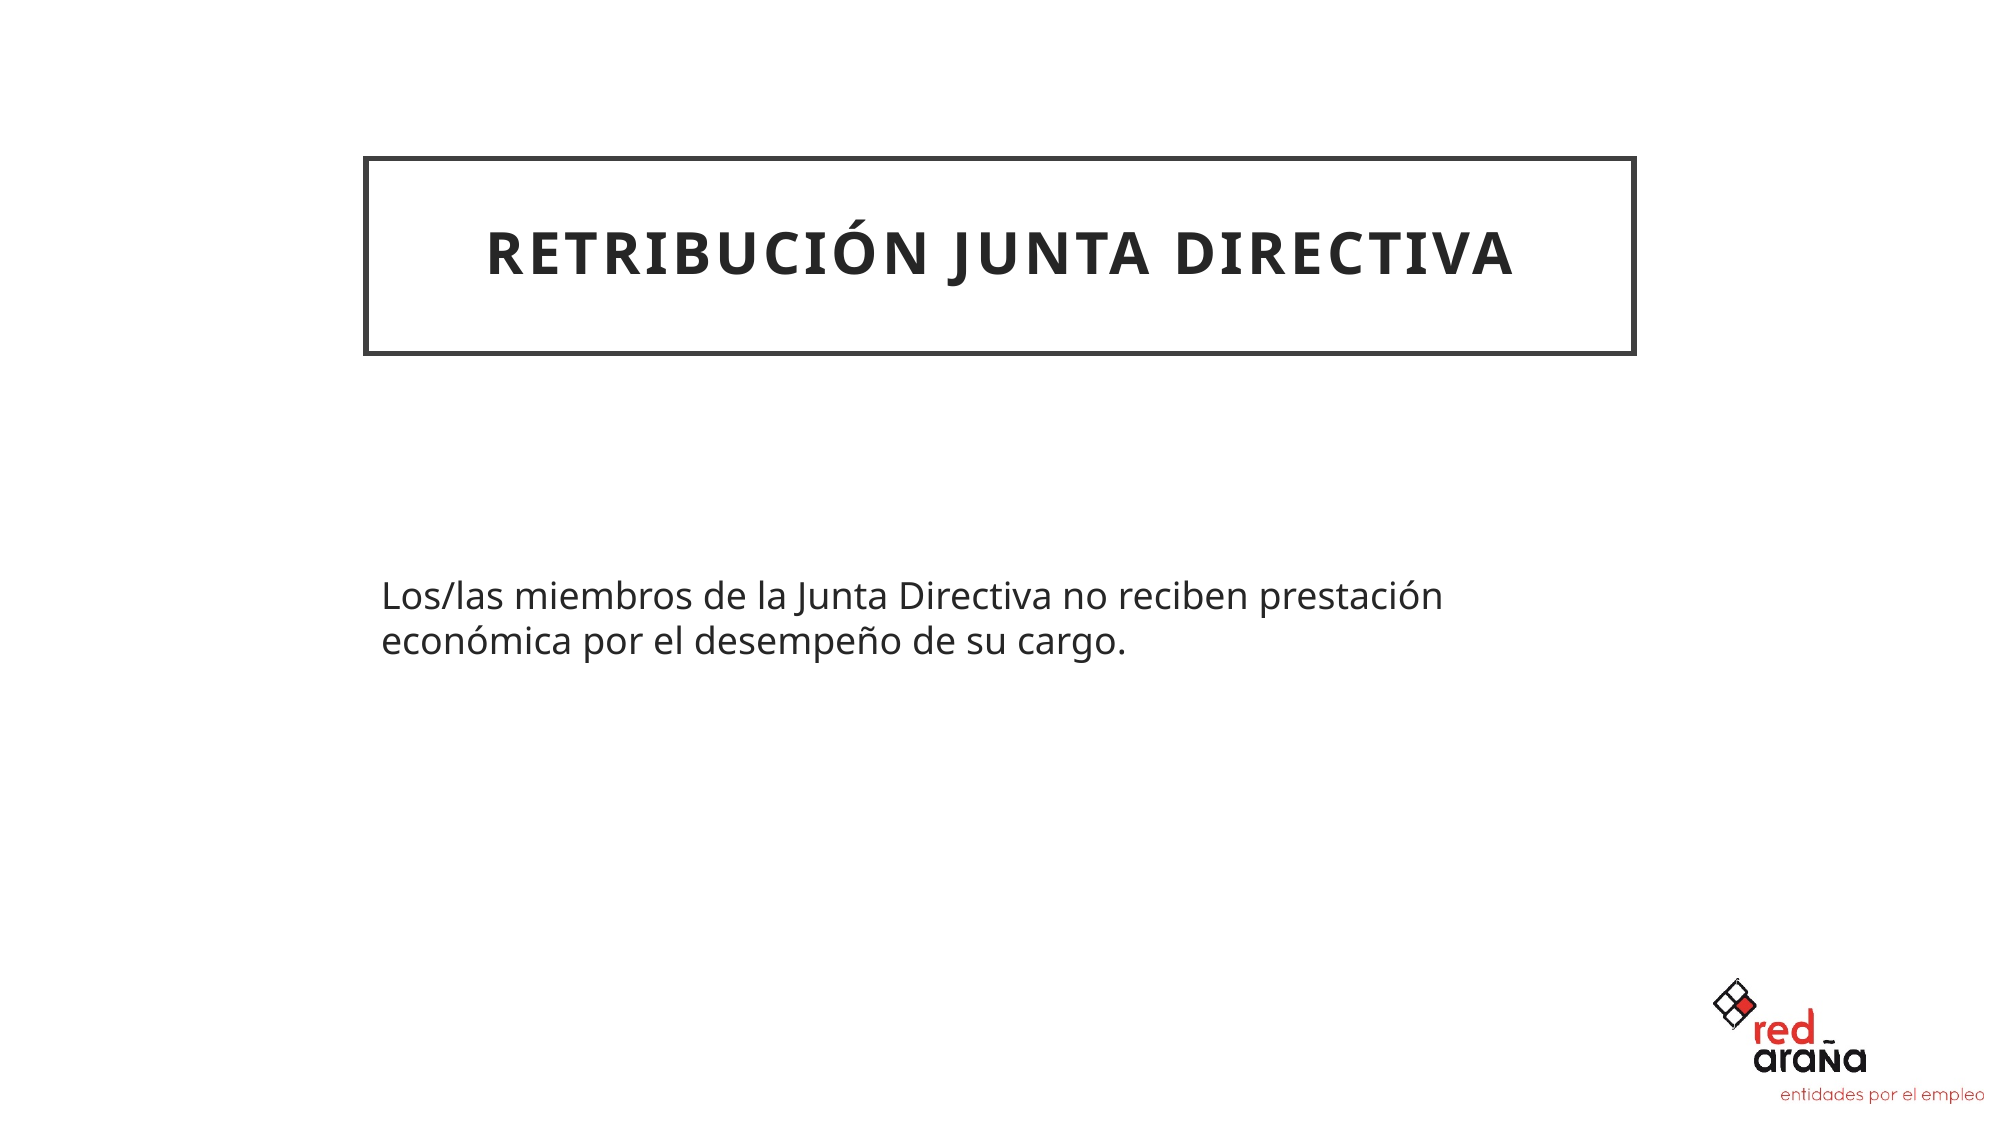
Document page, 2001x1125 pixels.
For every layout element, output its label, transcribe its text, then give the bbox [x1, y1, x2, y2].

title RETRIBUCIÓN JUNTA DIRECTIVA [366, 158, 1634, 354]
list Los/las miembros de la Junta Directiva no reciben prestación económica por el desempeño de su cargo. [366, 432, 1634, 942]
picture [1713, 978, 1984, 1104]
